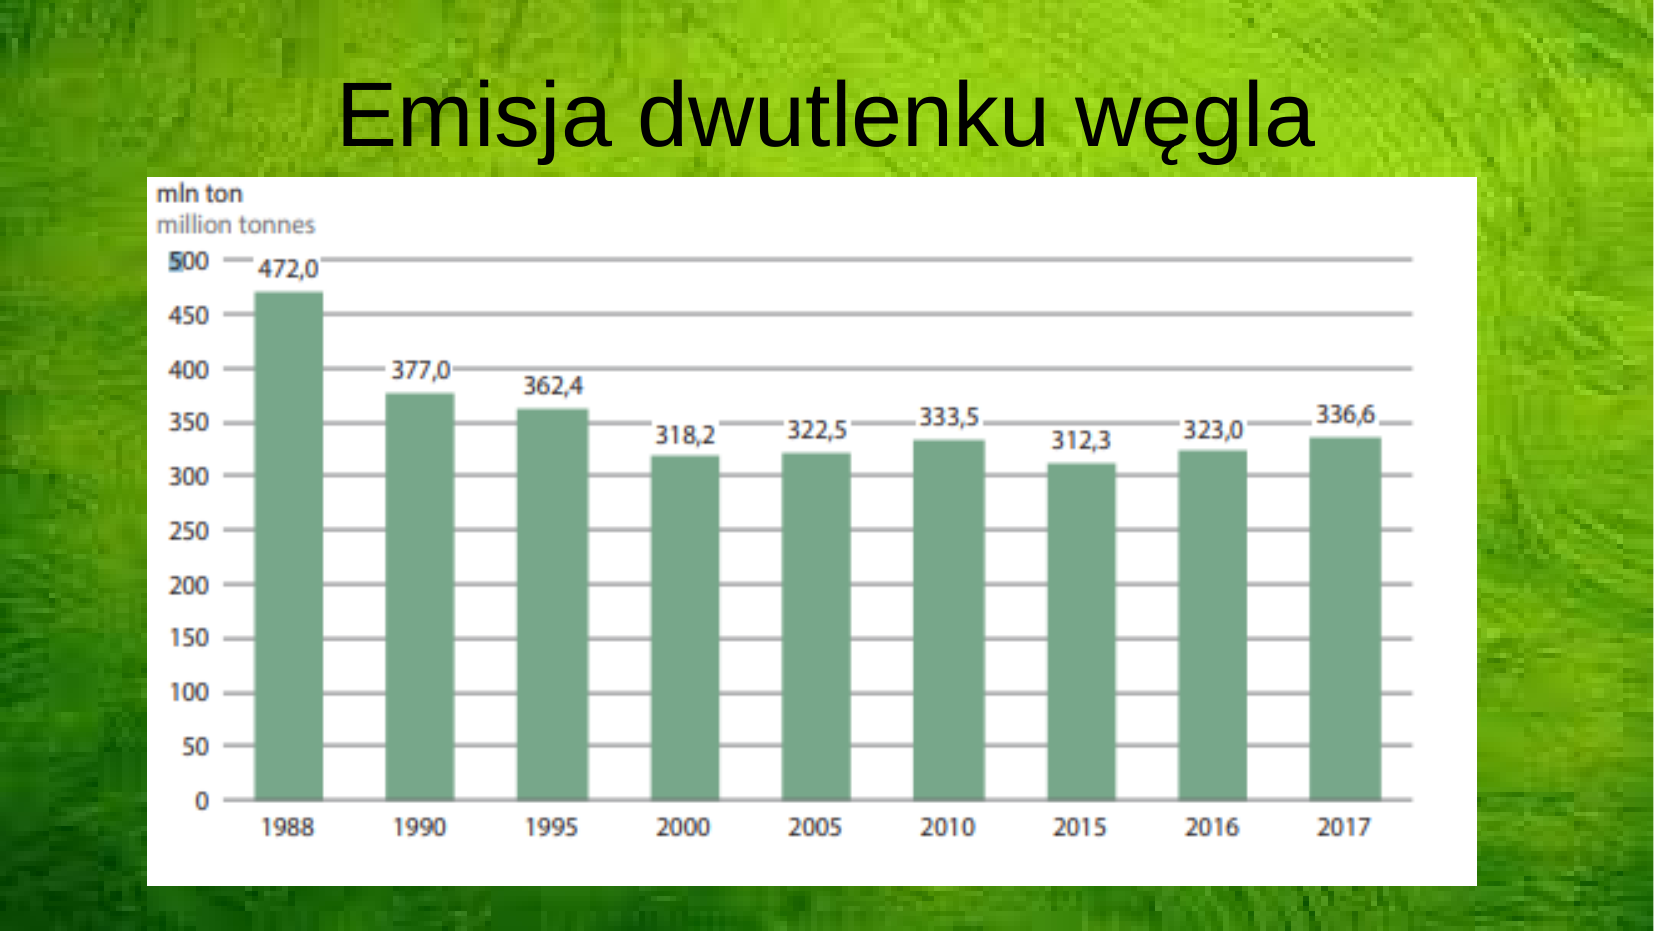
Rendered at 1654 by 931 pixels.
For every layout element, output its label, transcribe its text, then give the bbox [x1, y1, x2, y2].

title Emisja dwutlenku węgla [82, 37, 1571, 193]
picture [0, 0, 1654, 931]
